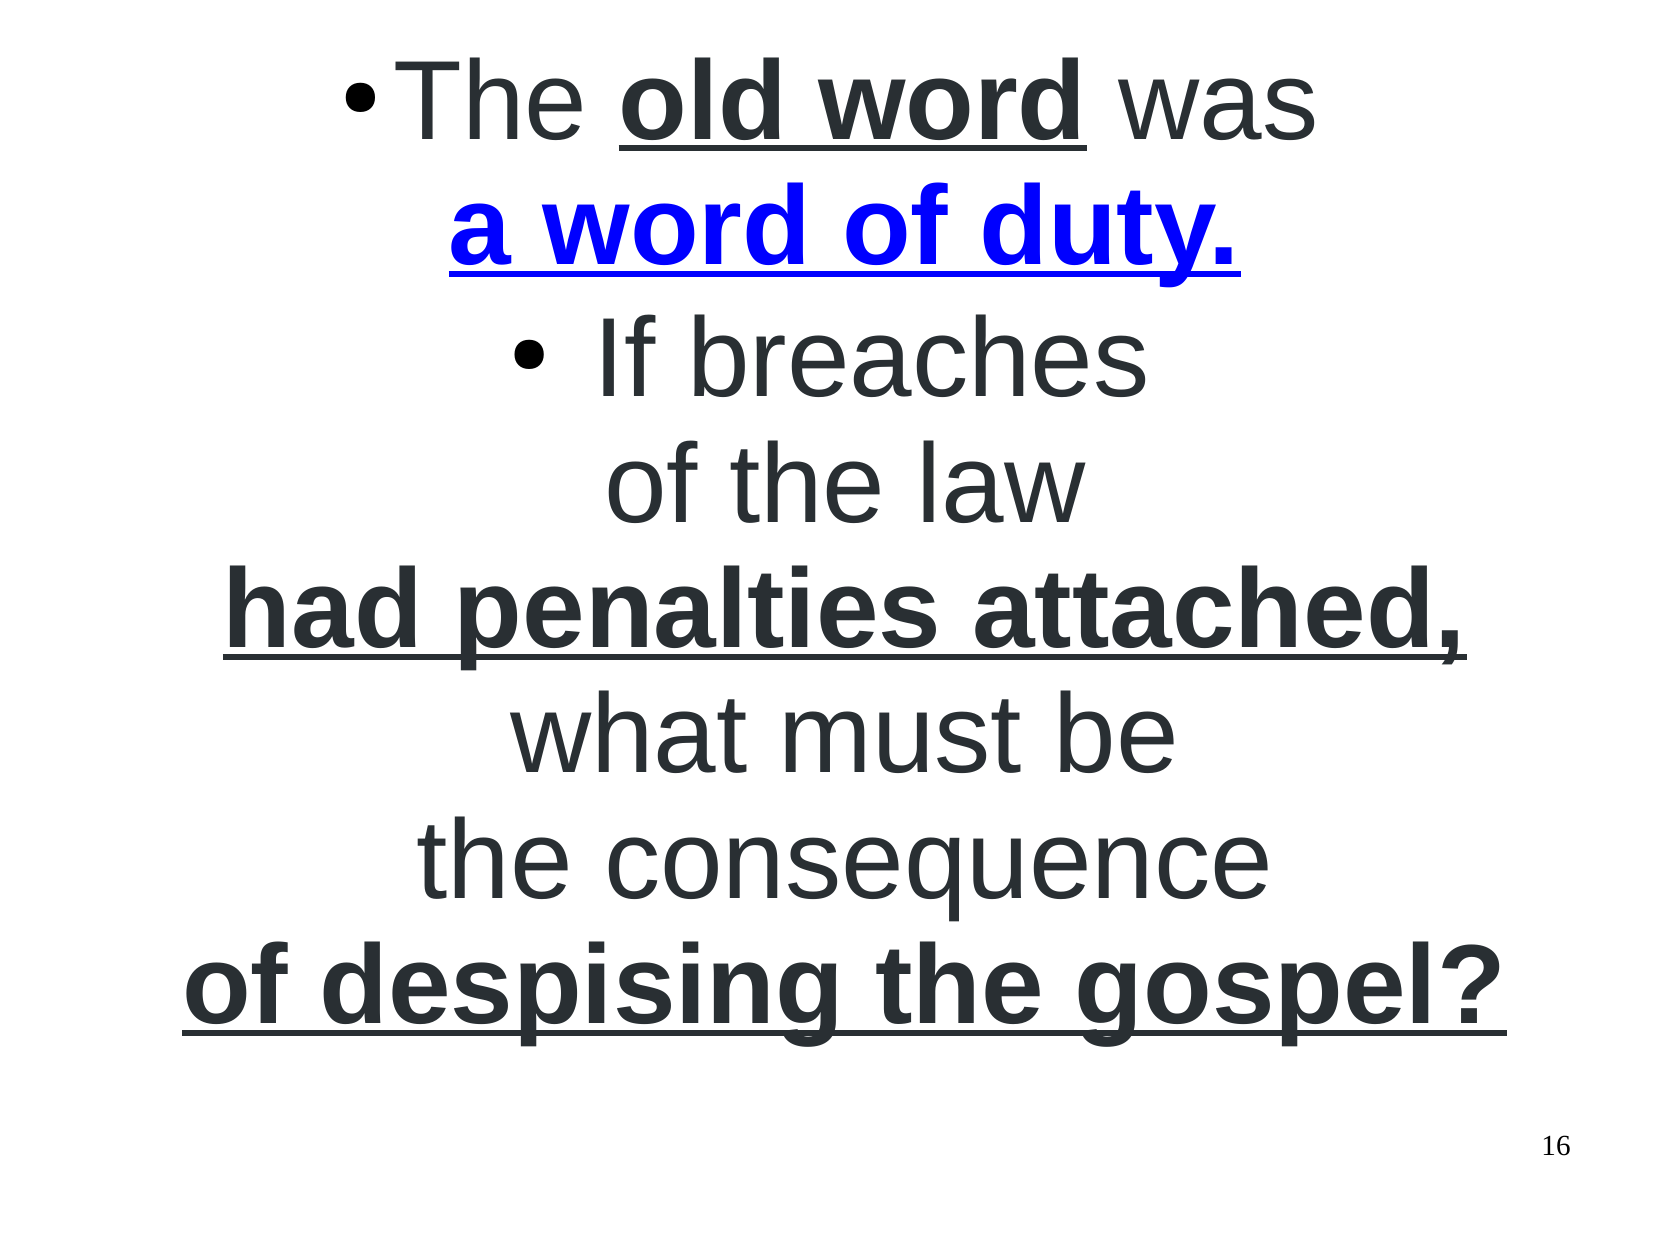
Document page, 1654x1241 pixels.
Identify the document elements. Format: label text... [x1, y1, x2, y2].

list The old word was a word of duty. If breaches of the law had penalties attached, what must be the consequence of despising the gospel? [37, 37, 1613, 1238]
